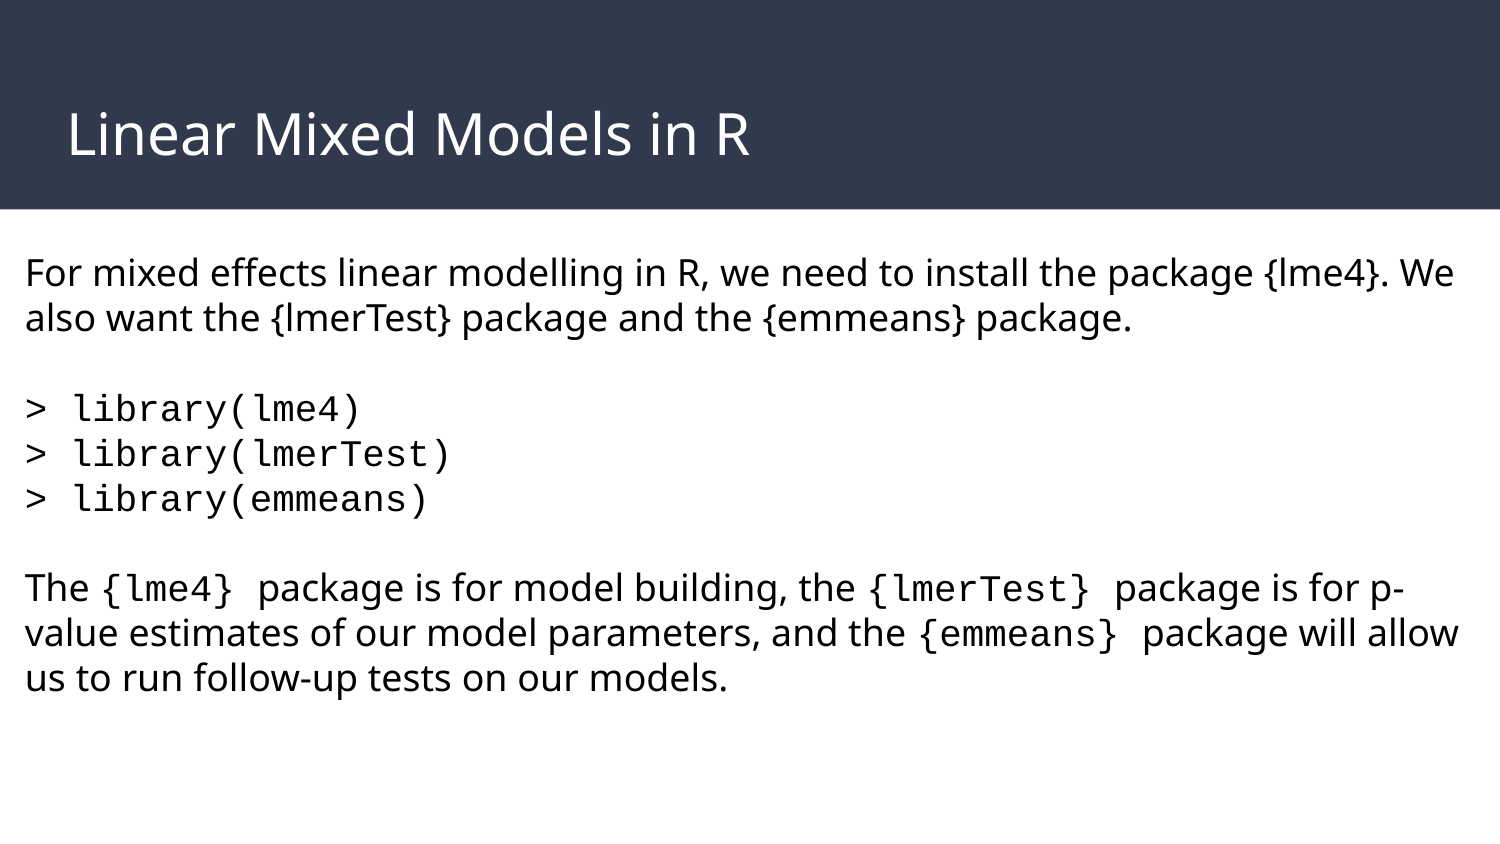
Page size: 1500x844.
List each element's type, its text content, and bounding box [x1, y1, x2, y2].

text_box For mixed effects linear modelling in R, we need to install the package {lme4}. We also want the {lmerTest} package and the {emmeans} package. > library(lme4) > library(lmerTest) > library(emmeans) The {lme4} package is for model building, the {lmerTest} package is for p-value estimates of our model parameters, and the {emmeans} package will allow us to run follow-up tests on our models. [9, 234, 1486, 828]
title Linear Mixed Models in R [51, 82, 1449, 185]
